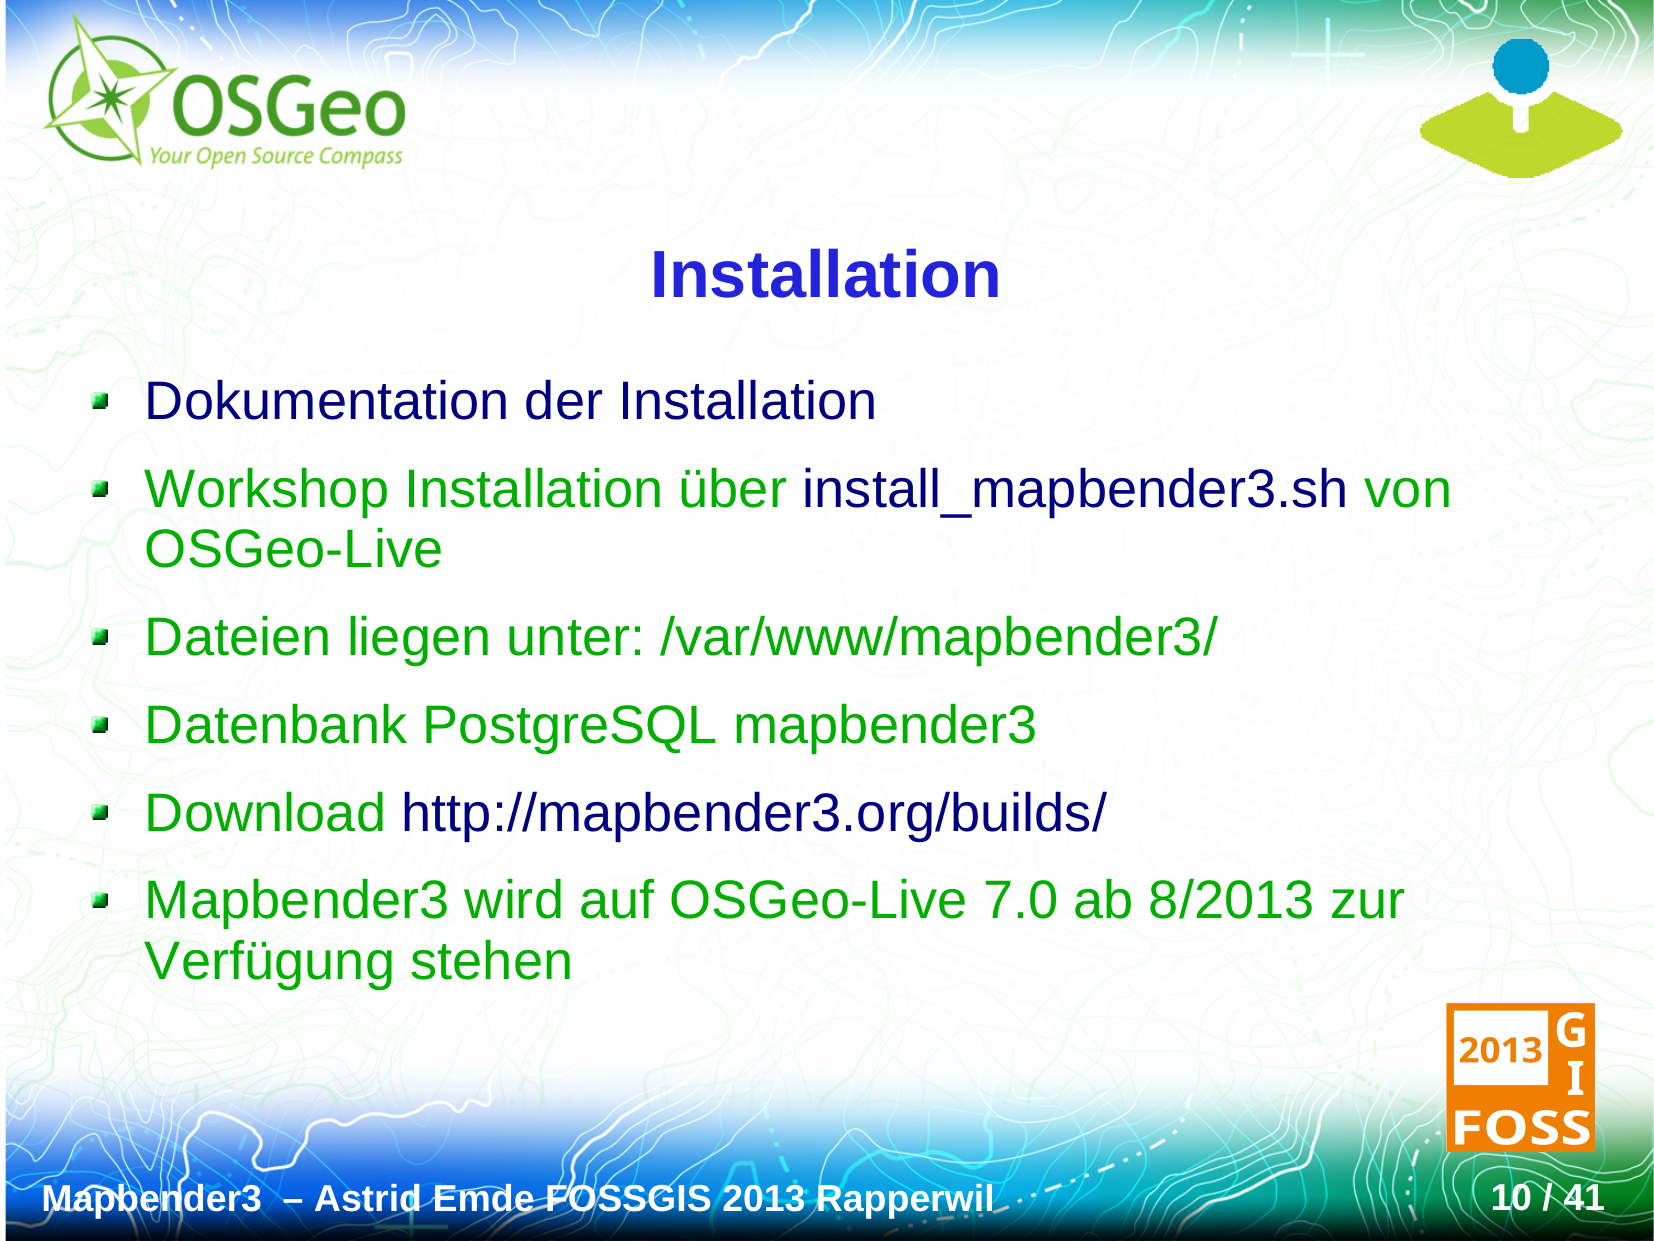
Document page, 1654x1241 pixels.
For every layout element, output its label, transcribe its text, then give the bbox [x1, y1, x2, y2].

list Dokumentation der Installation Workshop Installation über install_mapbender3.sh von OSGeo-Live Dateien liegen unter: /var/www/mapbender3/ Datenbank PostgreSQL mapbender3 Download http://mapbender3.org/builds/ Mapbender3 wird auf OSGeo-Live 7.0 ab 8/2013 zur Verfügung stehen [74, 370, 1563, 1174]
picture [5, 0, 1654, 1241]
title Installation [82, 208, 1571, 342]
